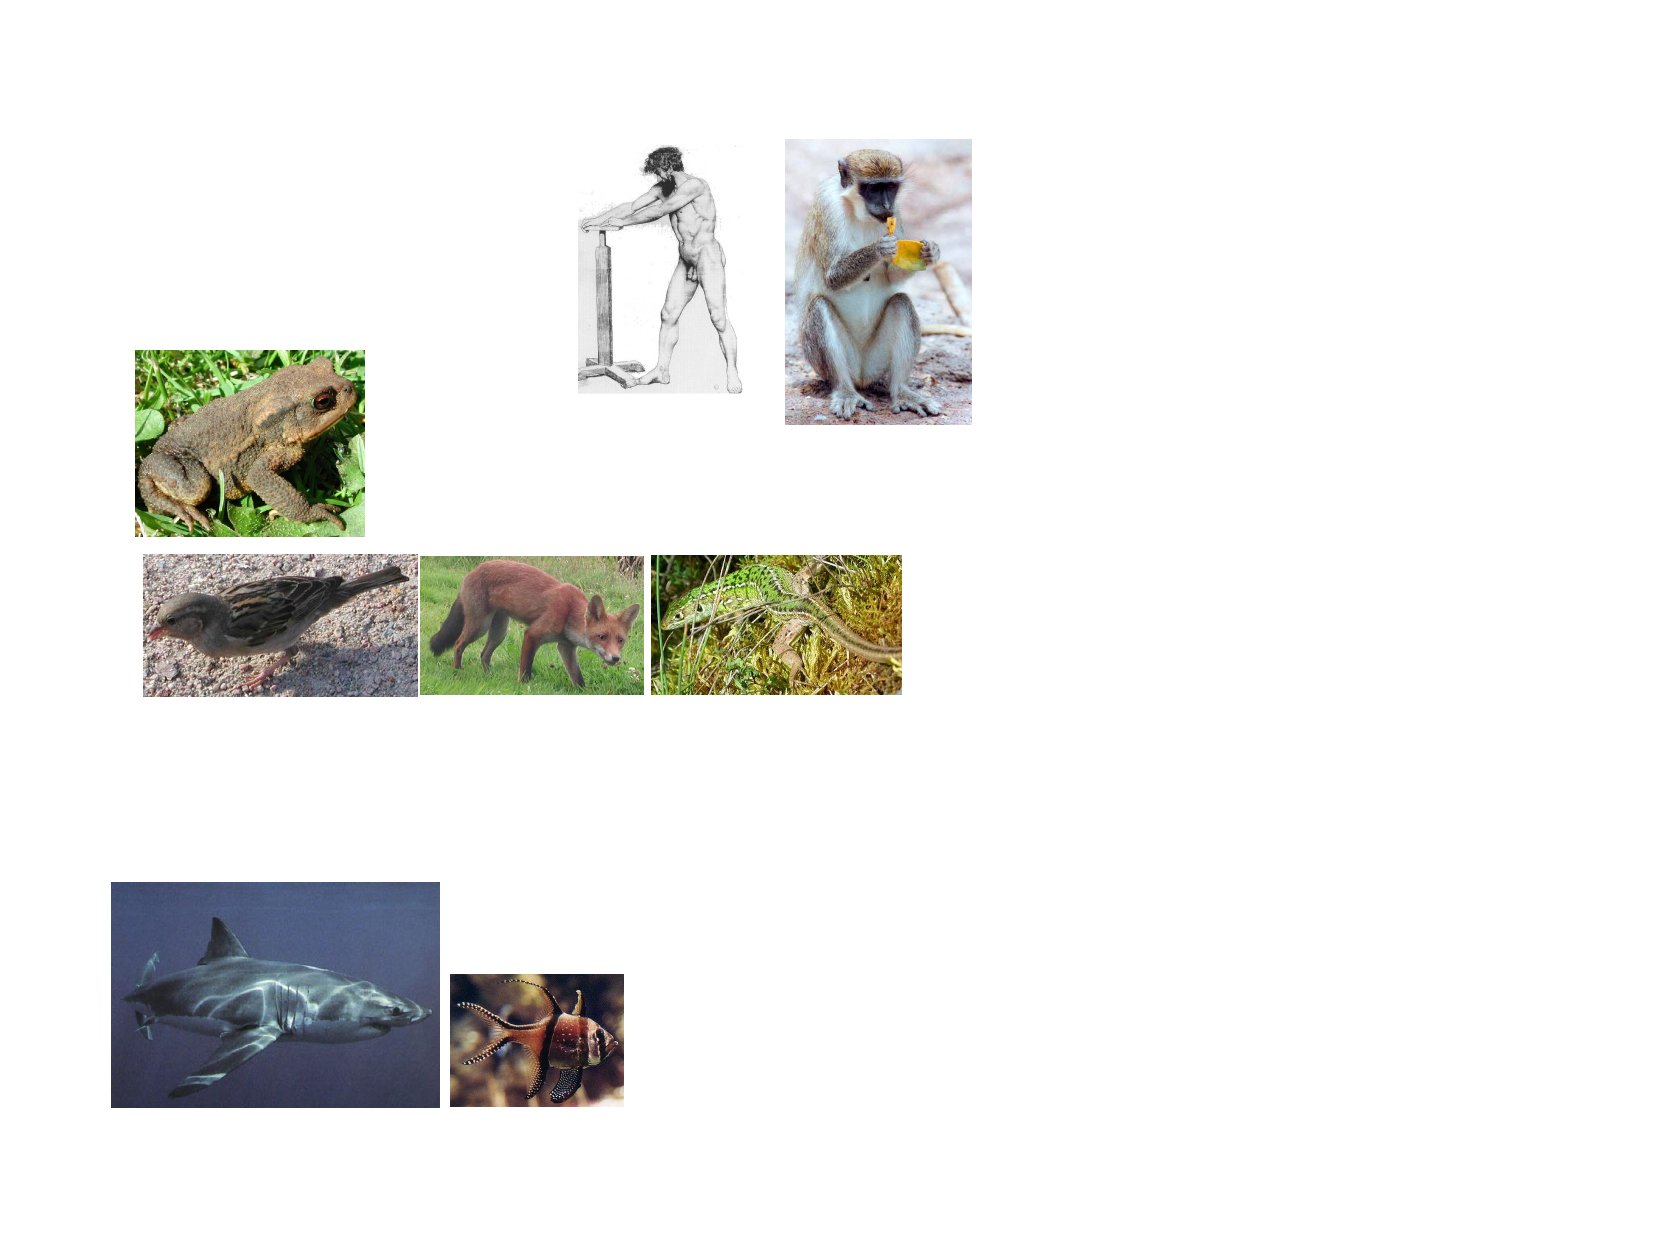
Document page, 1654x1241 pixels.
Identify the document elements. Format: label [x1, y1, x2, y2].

picture [651, 555, 902, 695]
picture [450, 974, 624, 1107]
picture [785, 139, 972, 425]
picture [135, 350, 365, 537]
picture [420, 556, 644, 695]
picture [111, 882, 440, 1109]
picture [143, 554, 418, 697]
picture [578, 145, 744, 396]
